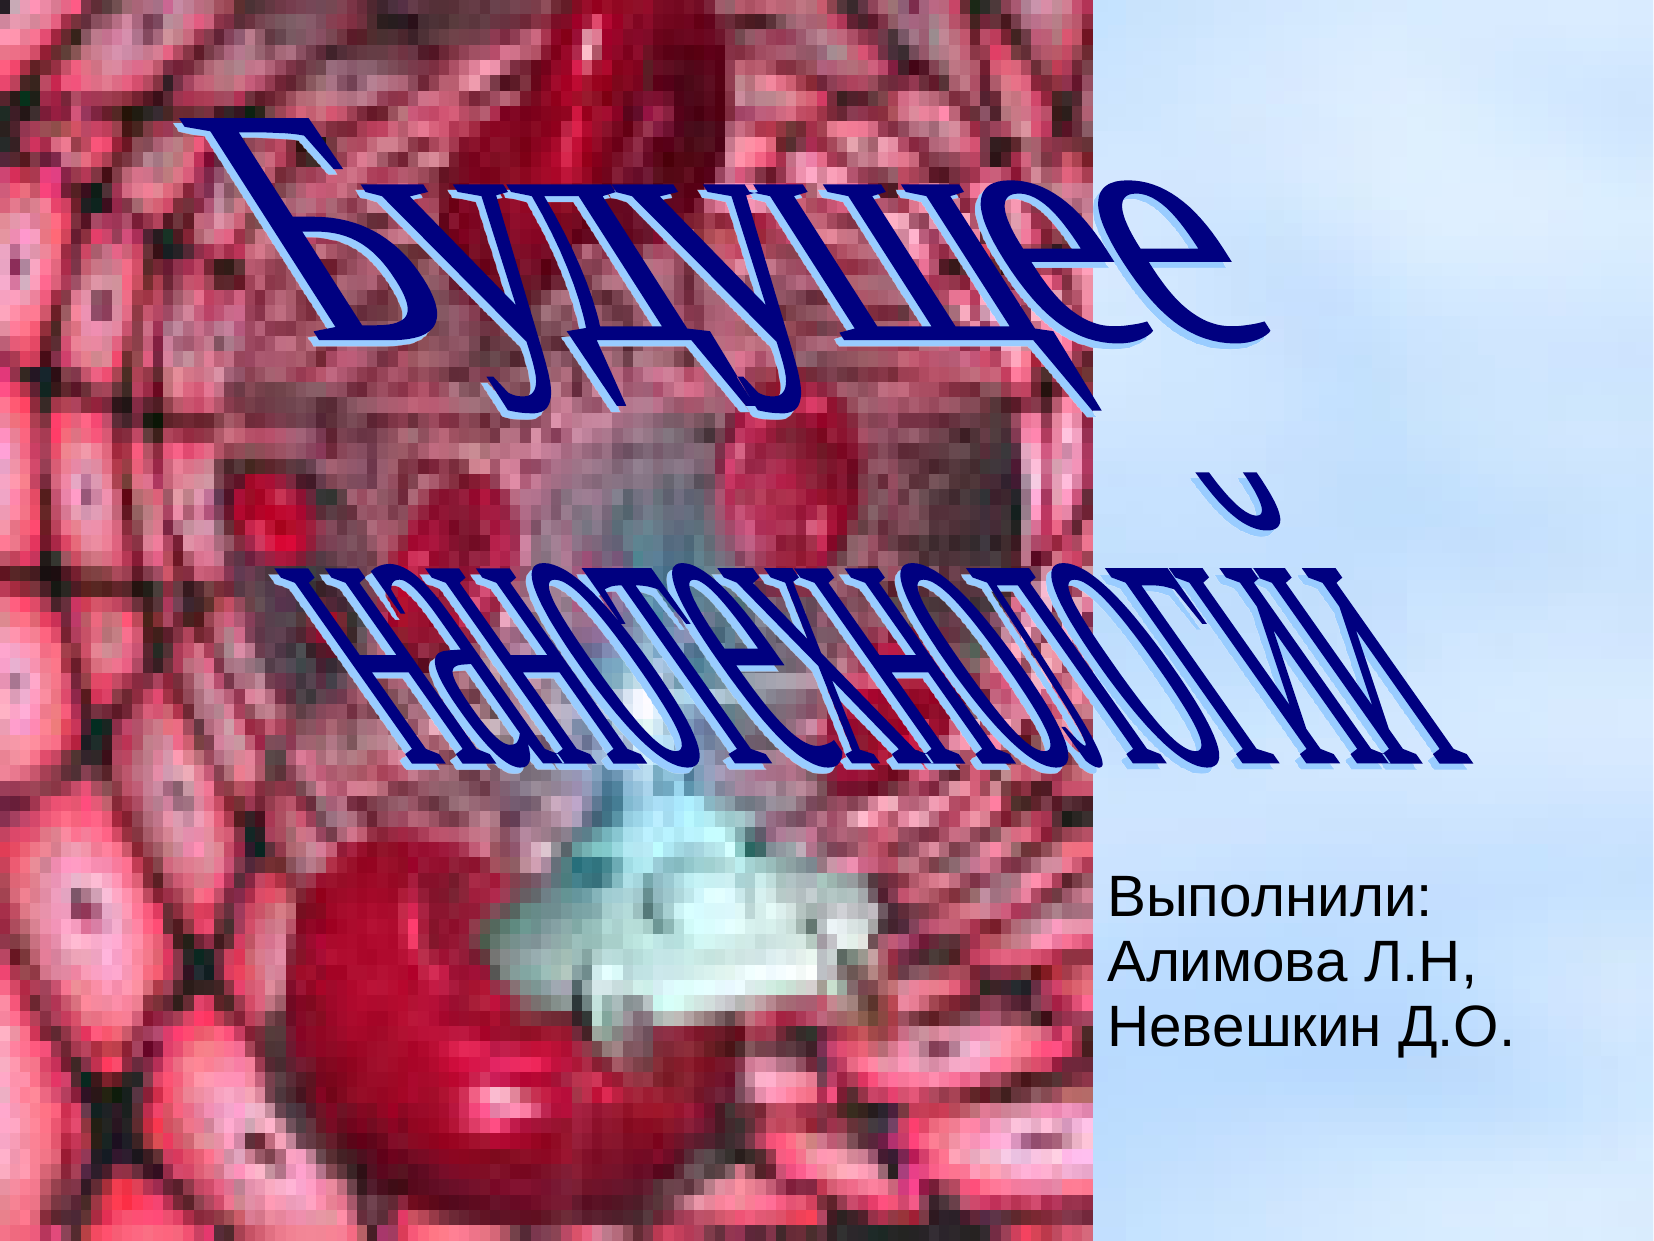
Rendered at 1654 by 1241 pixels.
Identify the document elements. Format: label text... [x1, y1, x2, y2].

text_box нанотехнологий [900, 563, 1069, 768]
text_box Будущее [178, 118, 438, 341]
text_box Будущее [360, 184, 1102, 414]
text_box нанотехнологий [1051, 563, 1220, 768]
text_box нанотехнологий [531, 563, 843, 768]
text_box нанотехнологий [717, 568, 1016, 764]
text_box нанотехнологий [966, 568, 1167, 768]
text_box Будущее [980, 180, 1154, 344]
text_box нанотехнологий [1104, 568, 1474, 764]
picture [0, 0, 1654, 1241]
text_box нанотехнологий [1195, 472, 1281, 531]
text_box нанотехнологий [274, 568, 497, 764]
text_box Выполнили: Алимова Л.Н, Невешкин Д.О. [1093, 856, 1531, 1066]
text_box нанотехнологий [370, 563, 648, 768]
text_box Будущее [1098, 180, 1271, 344]
